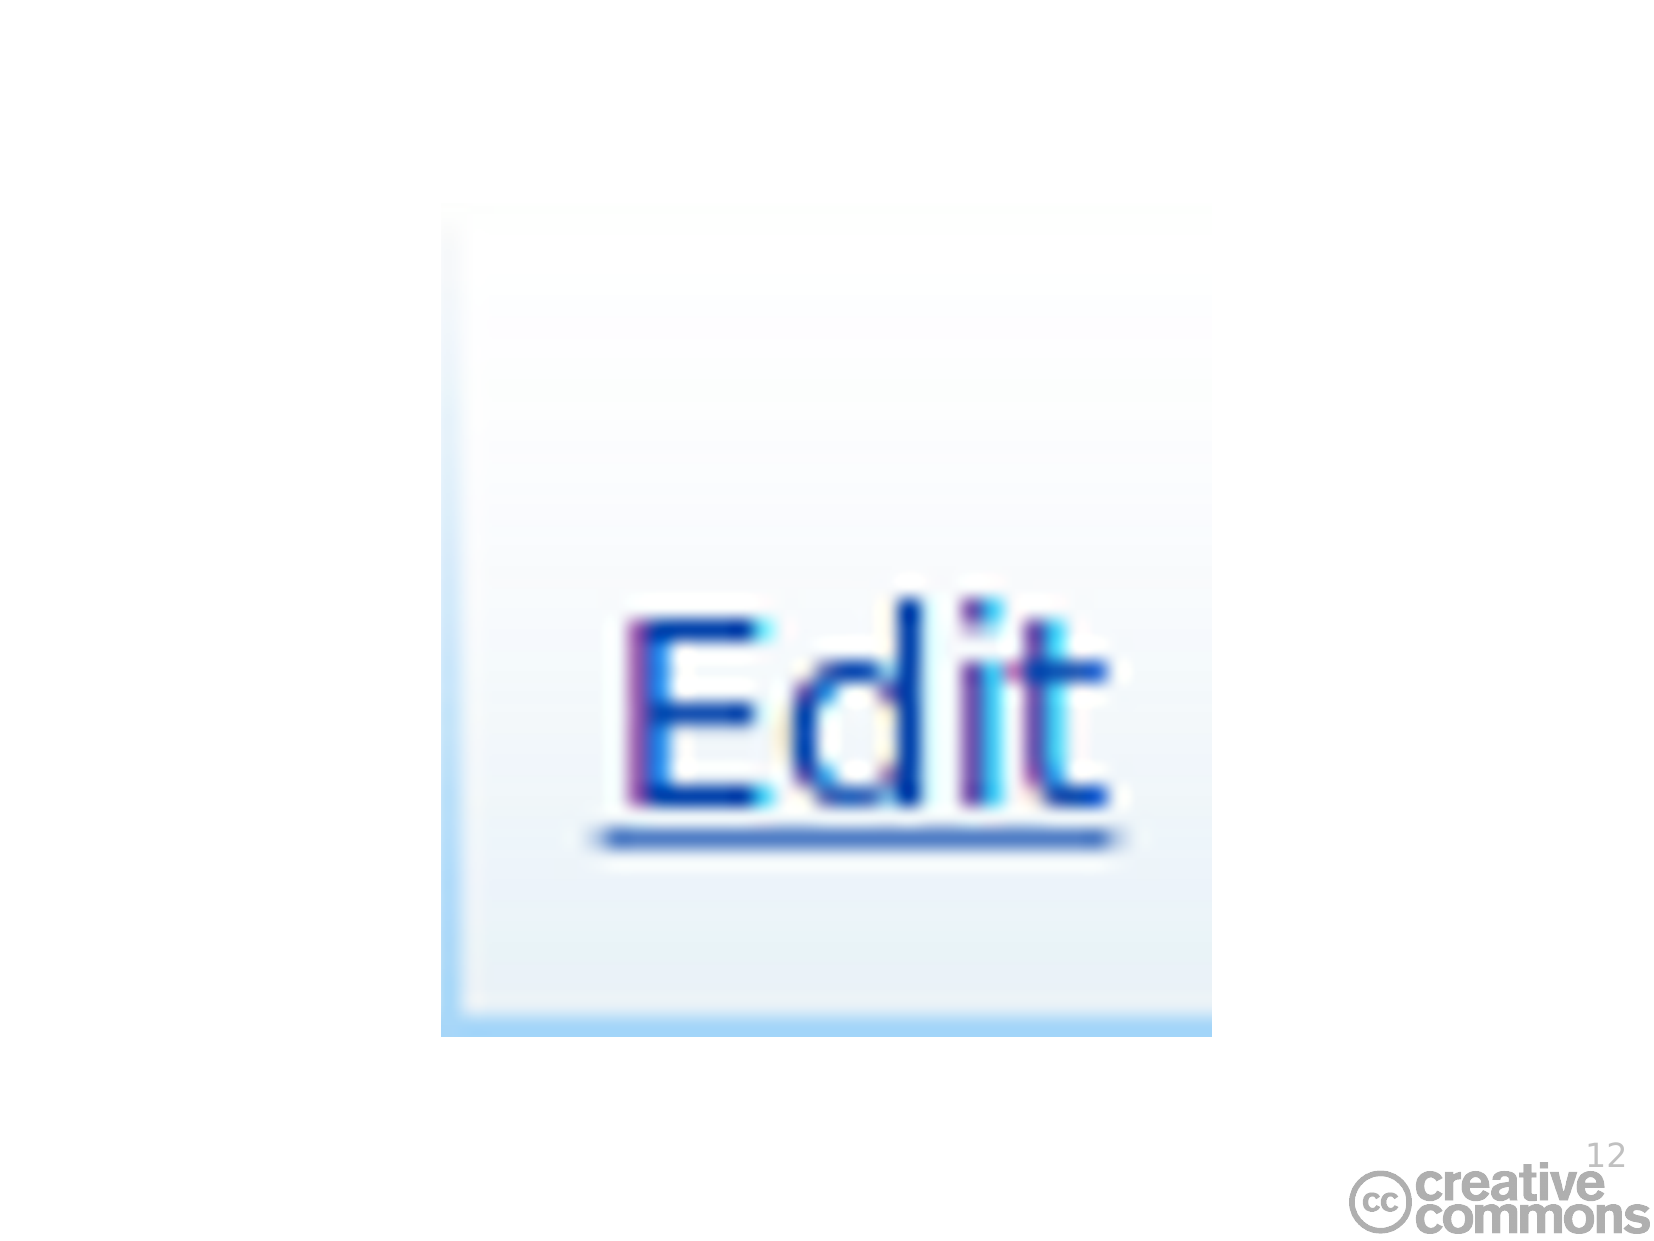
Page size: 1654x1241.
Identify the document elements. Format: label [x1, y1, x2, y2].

picture [441, 203, 1212, 1037]
picture [1349, 1162, 1650, 1234]
